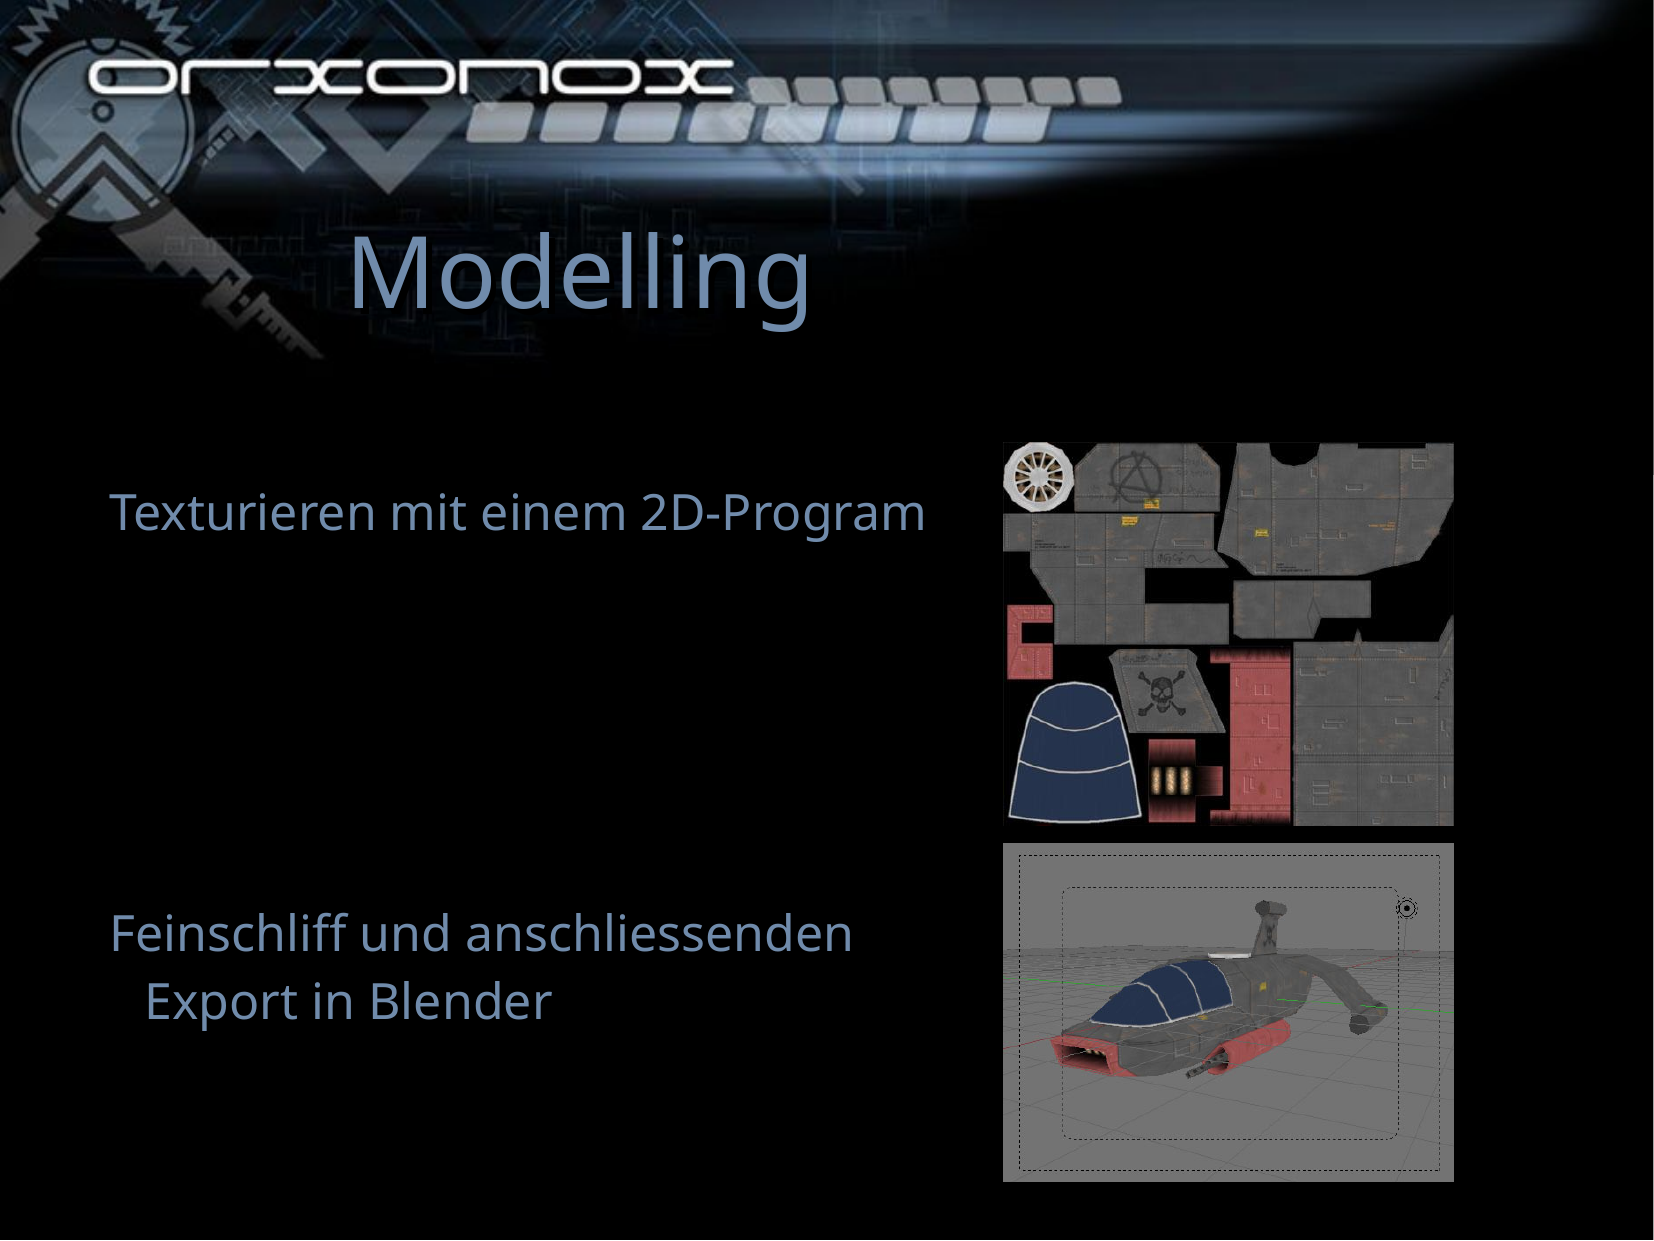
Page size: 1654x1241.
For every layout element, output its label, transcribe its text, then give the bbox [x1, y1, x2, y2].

picture [1034, 843, 1454, 1182]
text_box Modelling [330, 194, 1306, 250]
picture [0, 0, 1654, 826]
text_box Texturieren mit einem 2D-Program Feinschliff und anschliessenden Export in Blender [59, 401, 1034, 1187]
